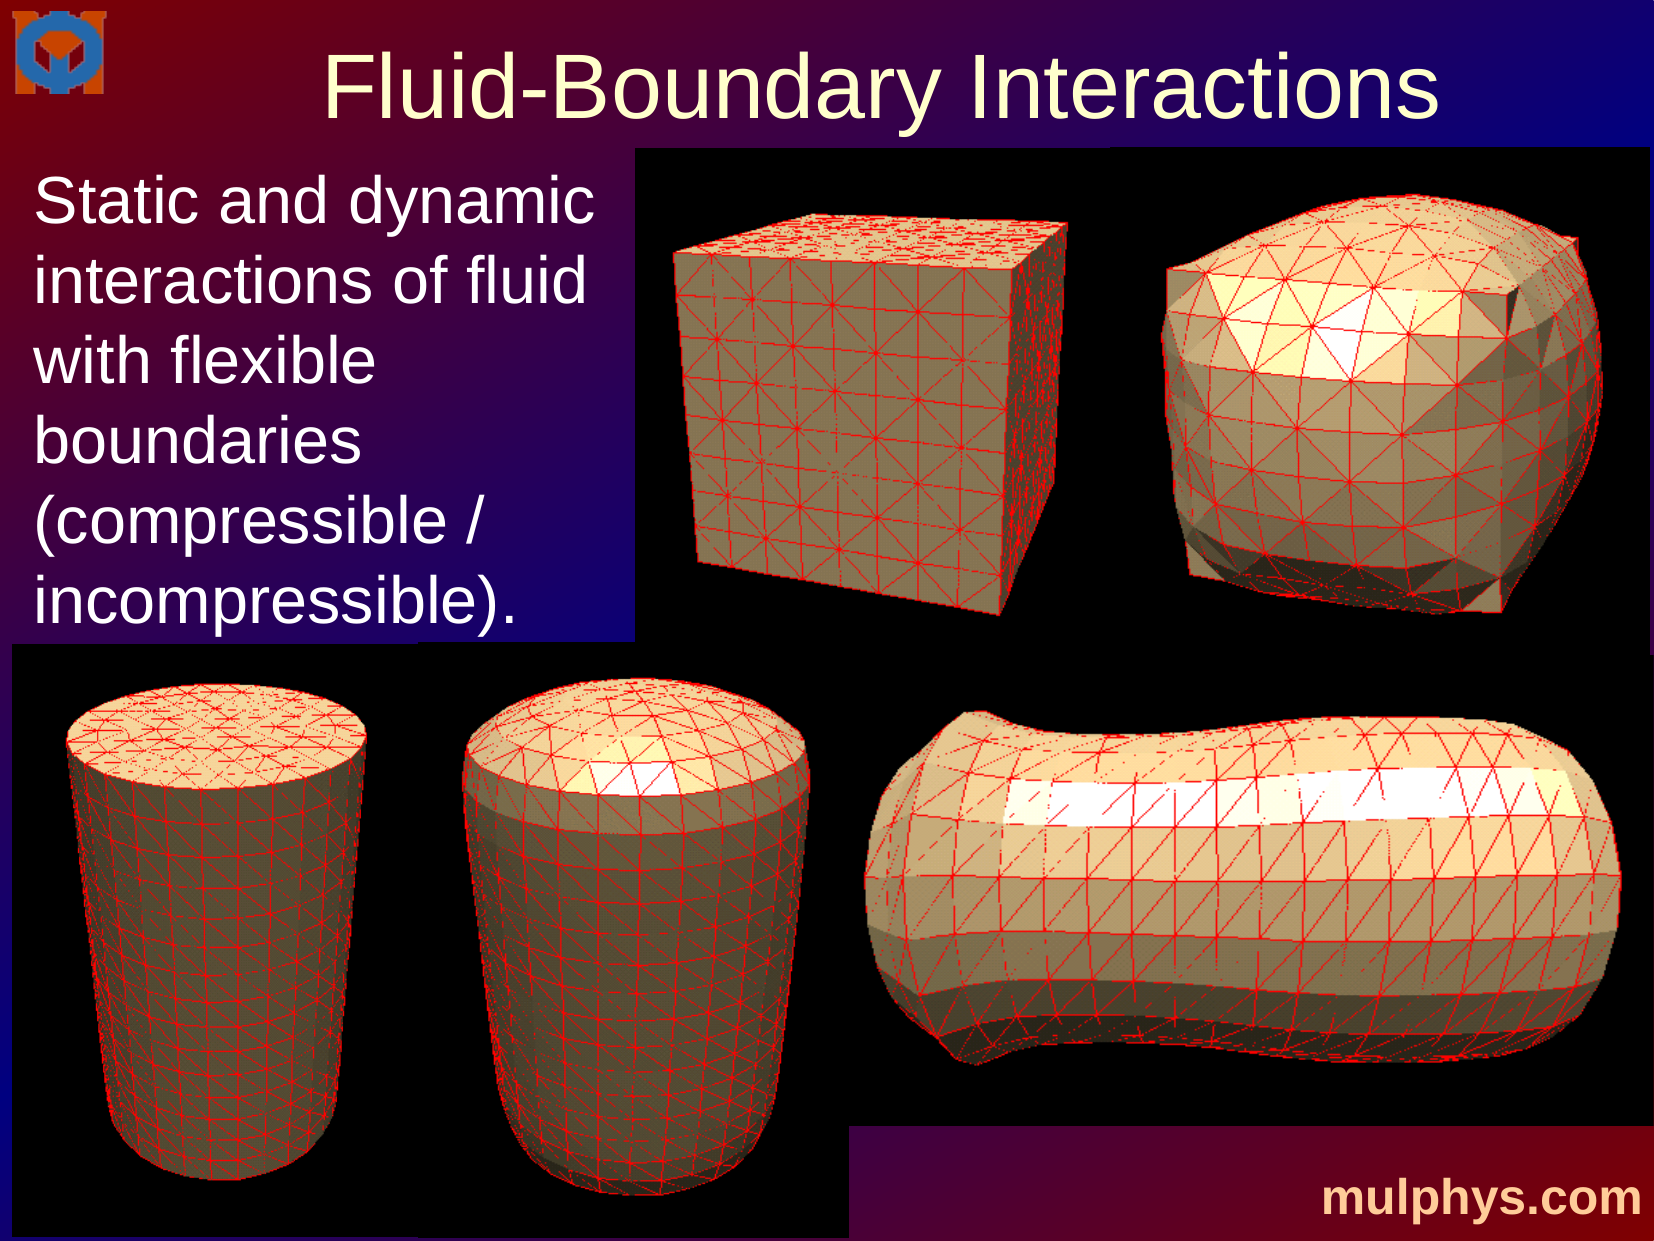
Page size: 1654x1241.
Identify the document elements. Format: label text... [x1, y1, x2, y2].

text_box Static and dynamic interactions of fluid with flexible boundaries (compressible / incompressible). [33, 156, 635, 637]
text_box mulphys.com [1320, 1164, 1644, 1225]
picture [11, 11, 110, 95]
title Fluid-Boundary Interactions [121, 0, 1643, 156]
picture [12, 147, 1654, 1238]
